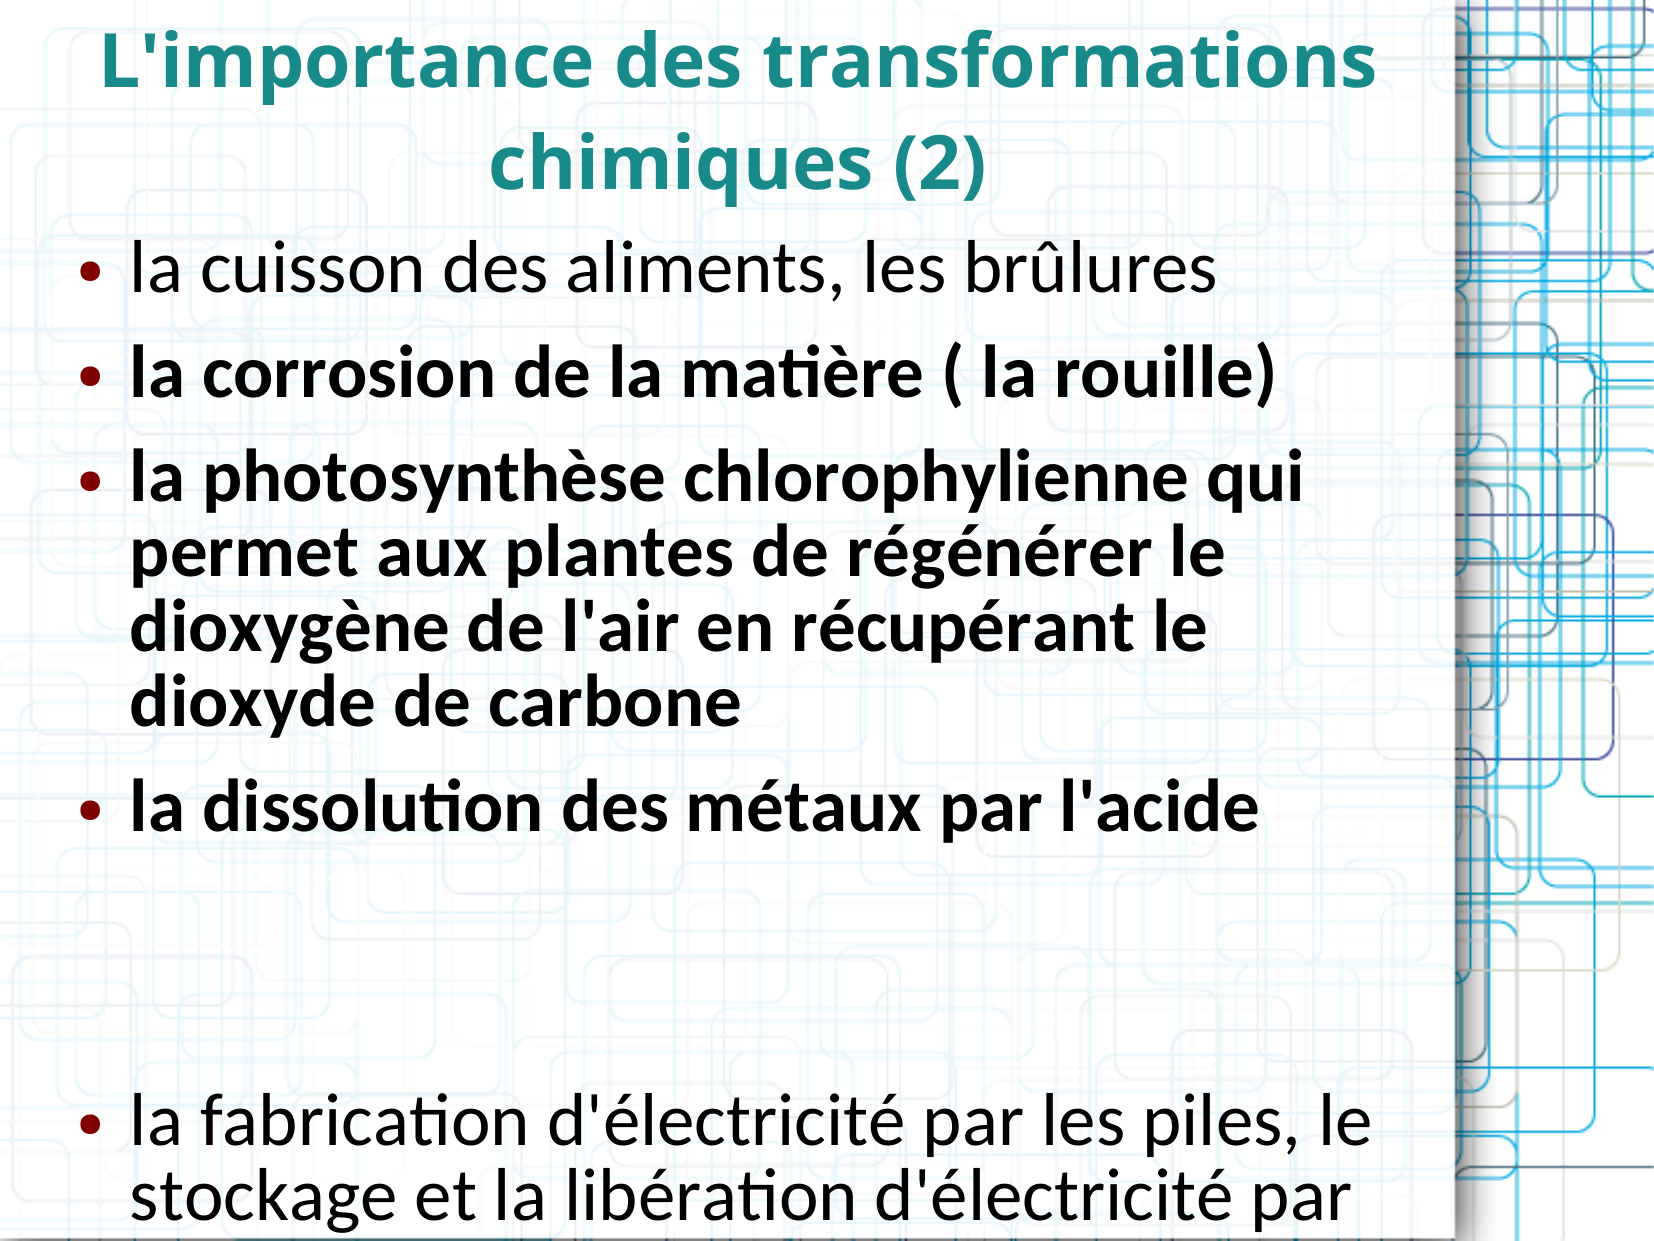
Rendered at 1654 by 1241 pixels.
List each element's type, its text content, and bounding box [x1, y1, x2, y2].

title L'importance des transformations chimiques (2) [59, 0, 1418, 231]
list la cuisson des aliments, les brûlures la corrosion de la matière ( la rouille) la photosynthèse chlorophylienne qui permet aux plantes de régénérer le dioxygène de l'air en récupérant le dioxyde de carbone la dissolution des métaux par l'acide la fabrication d'électricité par les piles, le stockage et la libération d'électricité par les batteries et accumulateurs l'élaboration des métaux à partir des minerais (métallurgie) la fabrication de l'essence, des huiles et des plastiques à partir du pétrole la fabrication des produits d'entretien : savon (réaction de saponification), eau de Javel, acide chlorhydrique, soude caustique, ammoniaque la fabrication d'engrais, pesticides, produits phytosanitaires... la fabrication des médicaments la vinification, la transformation alcool → acide éthanoïque (vinaigre) le « virage au vert » de l'alcootest la pollution à l'ozone à partir des polluants atmosphériques la destruction de l'ozone par les composés chlorofluorocarbonés (CFC, fréons) [59, 236, 1418, 1241]
picture [0, 0, 1654, 1241]
